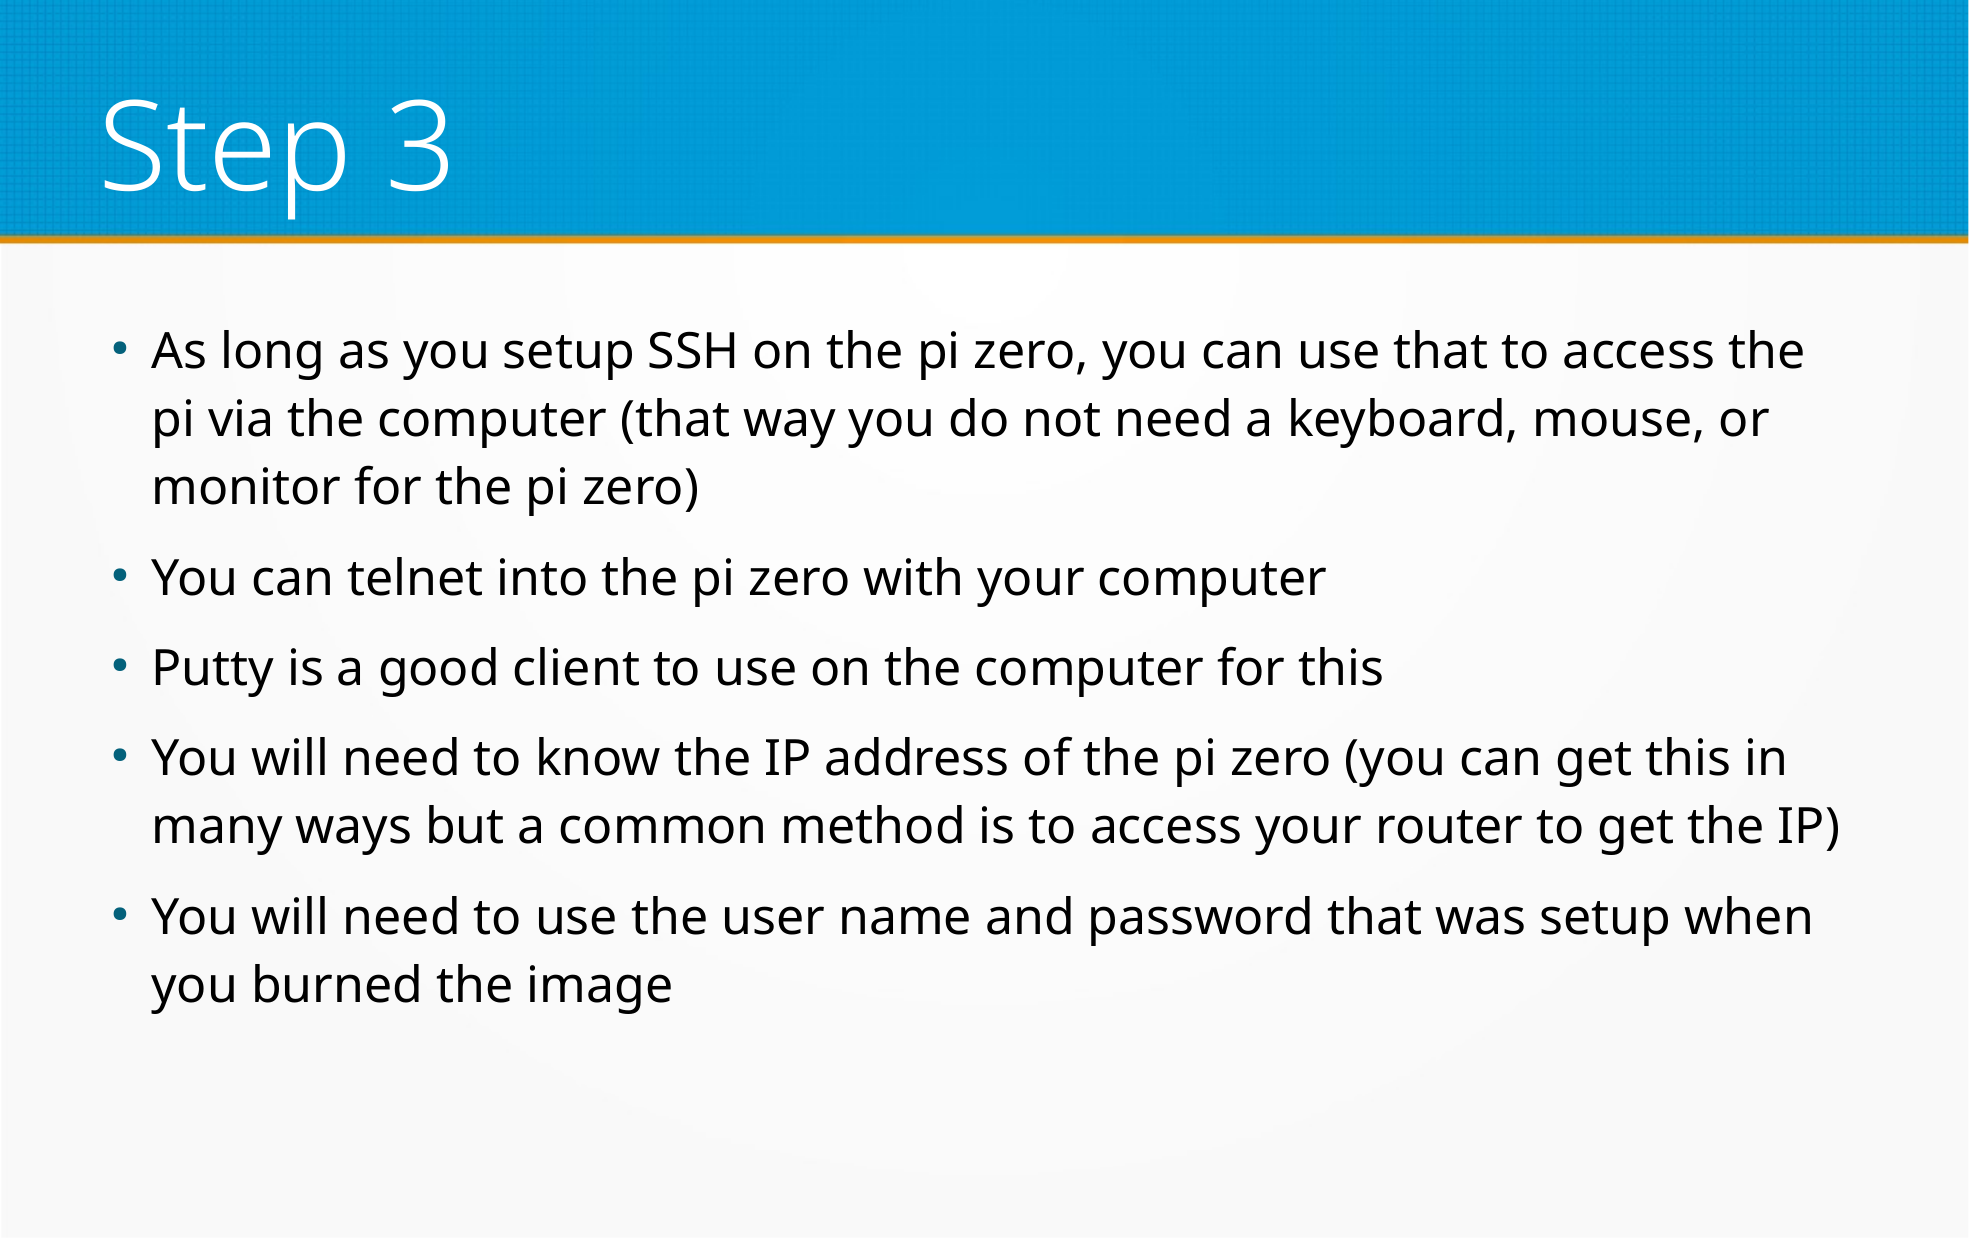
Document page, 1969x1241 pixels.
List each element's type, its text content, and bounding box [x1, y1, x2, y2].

picture [0, 233, 1969, 1241]
list As long as you setup SSH on the pi zero, you can use that to access the pi via the computer (that way you do not need a keyboard, mouse, or monitor for the pi zero) You can telnet into the pi zero with your computer Putty is a good client to use on the computer for this You will need to know the IP address of the pi zero (you can get this in many ways but a common method is to access your router to get the IP) You will need to use the user name and password that was setup when you burned the image [98, 315, 1861, 1081]
title Step 3 [98, 19, 1870, 227]
